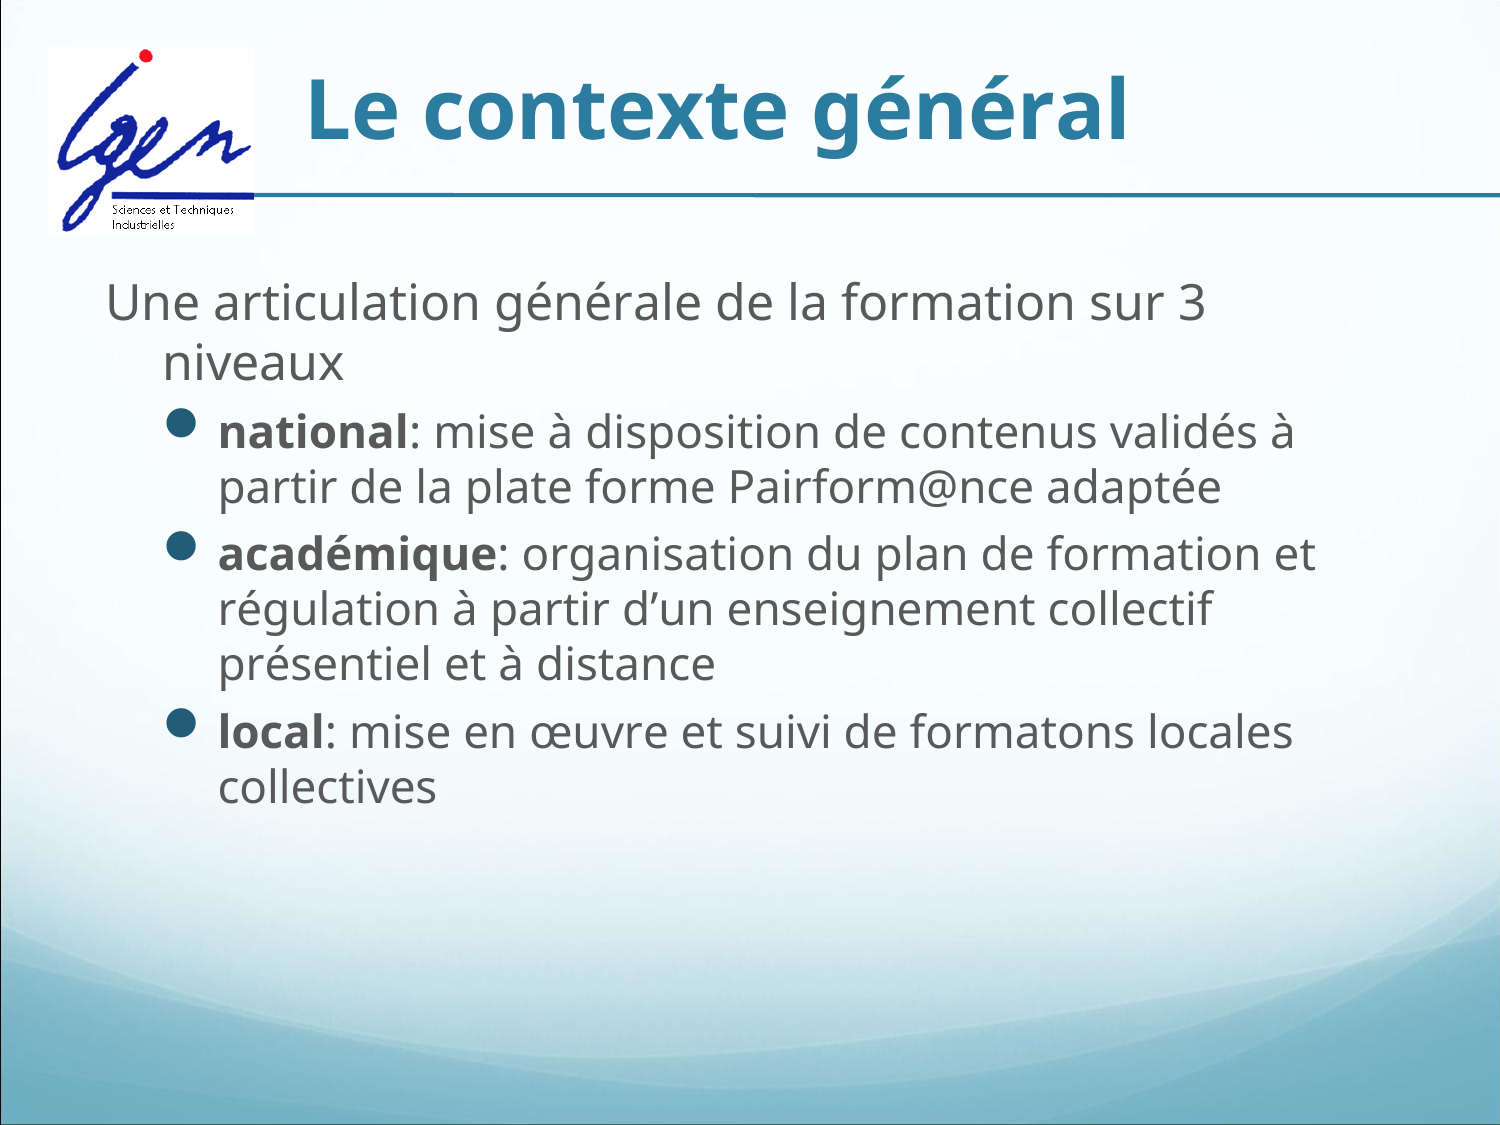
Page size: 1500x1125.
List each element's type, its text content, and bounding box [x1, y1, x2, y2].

list Une articulation générale de la formation sur 3 niveaux national: mise à disposition de contenus validés à partir de la plate forme Pairform@nce adaptée académique: organisation du plan de formation et régulation à partir d’un enseignement collectif présentiel et à distance local: mise en œuvre et suivi de formatons locales collectives [90, 262, 1410, 976]
title Le contexte général [289, 17, 1410, 196]
picture [0, 0, 1500, 1125]
